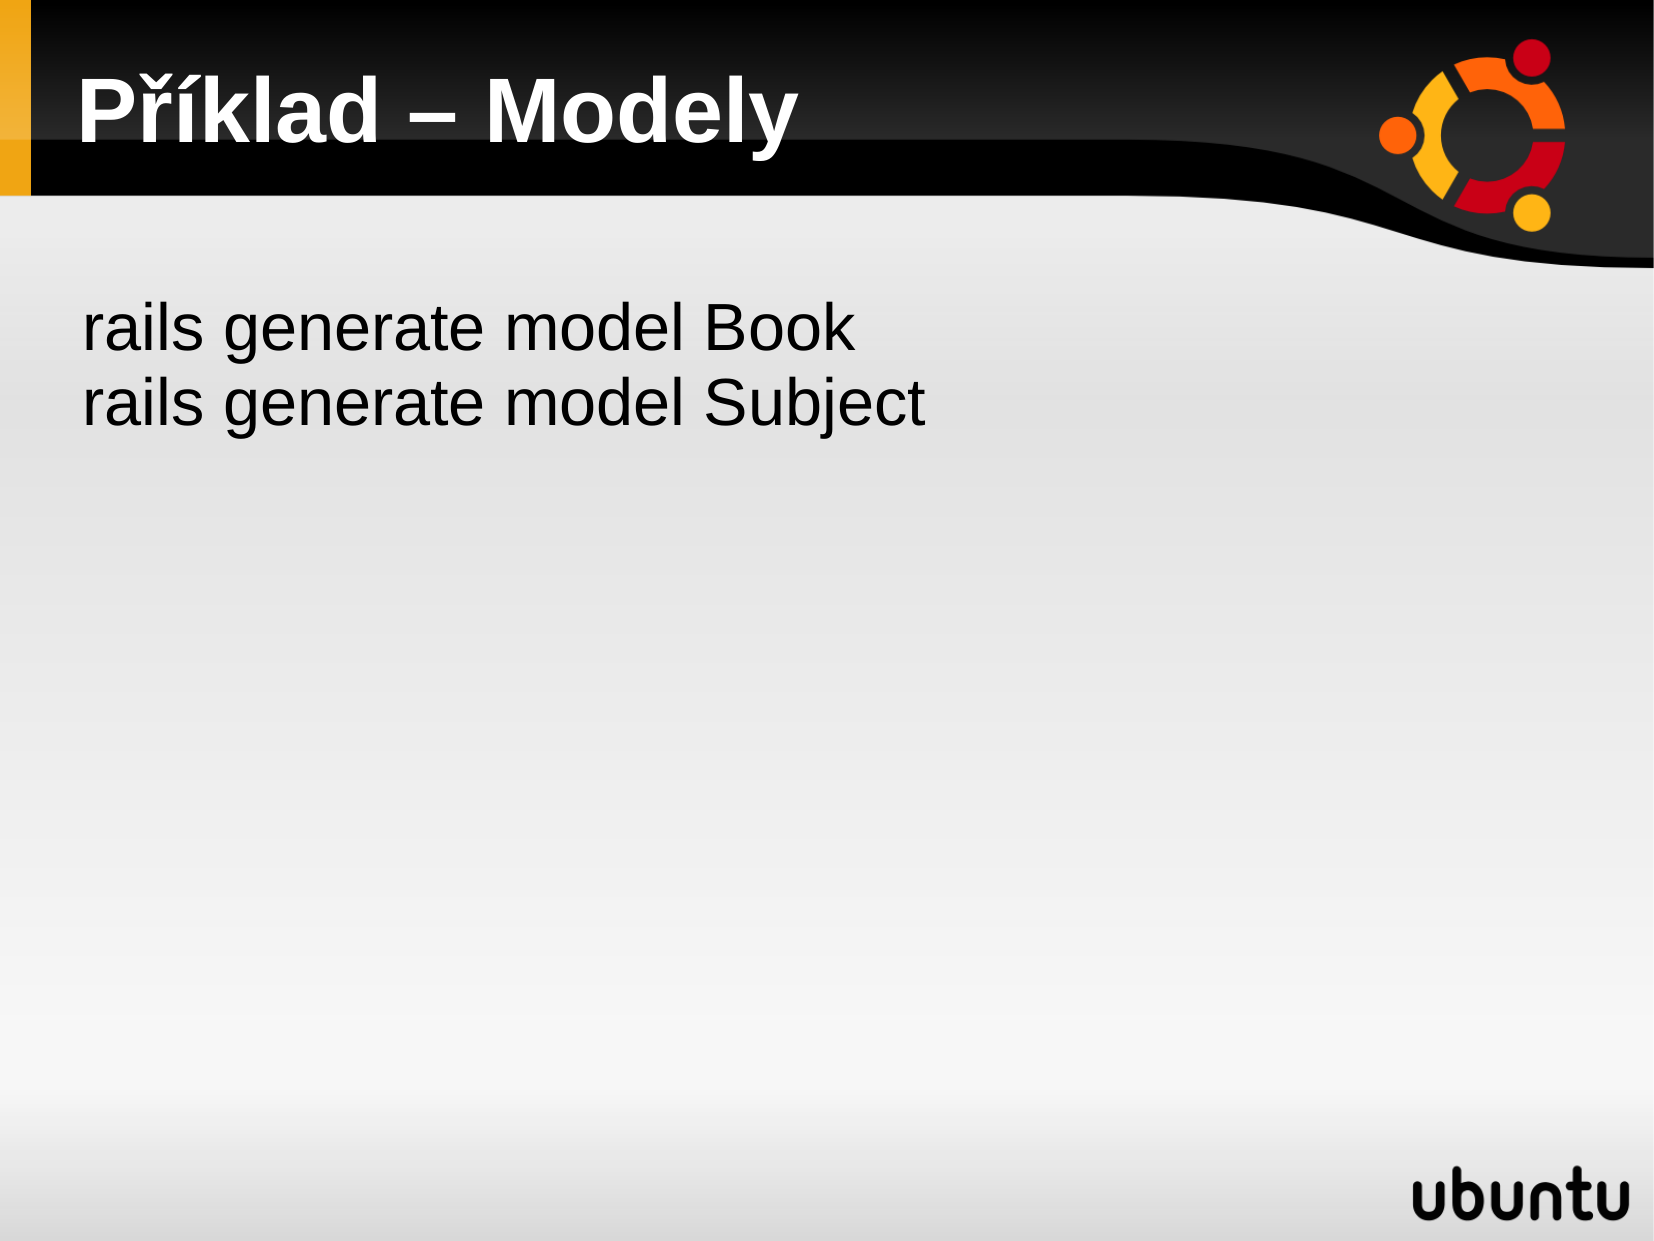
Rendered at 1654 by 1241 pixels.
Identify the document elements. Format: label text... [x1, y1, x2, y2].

picture [0, 0, 1654, 1241]
list rails generate model Book rails generate model Subject [82, 290, 1571, 1094]
title Příklad – Modely [76, 14, 1565, 207]
